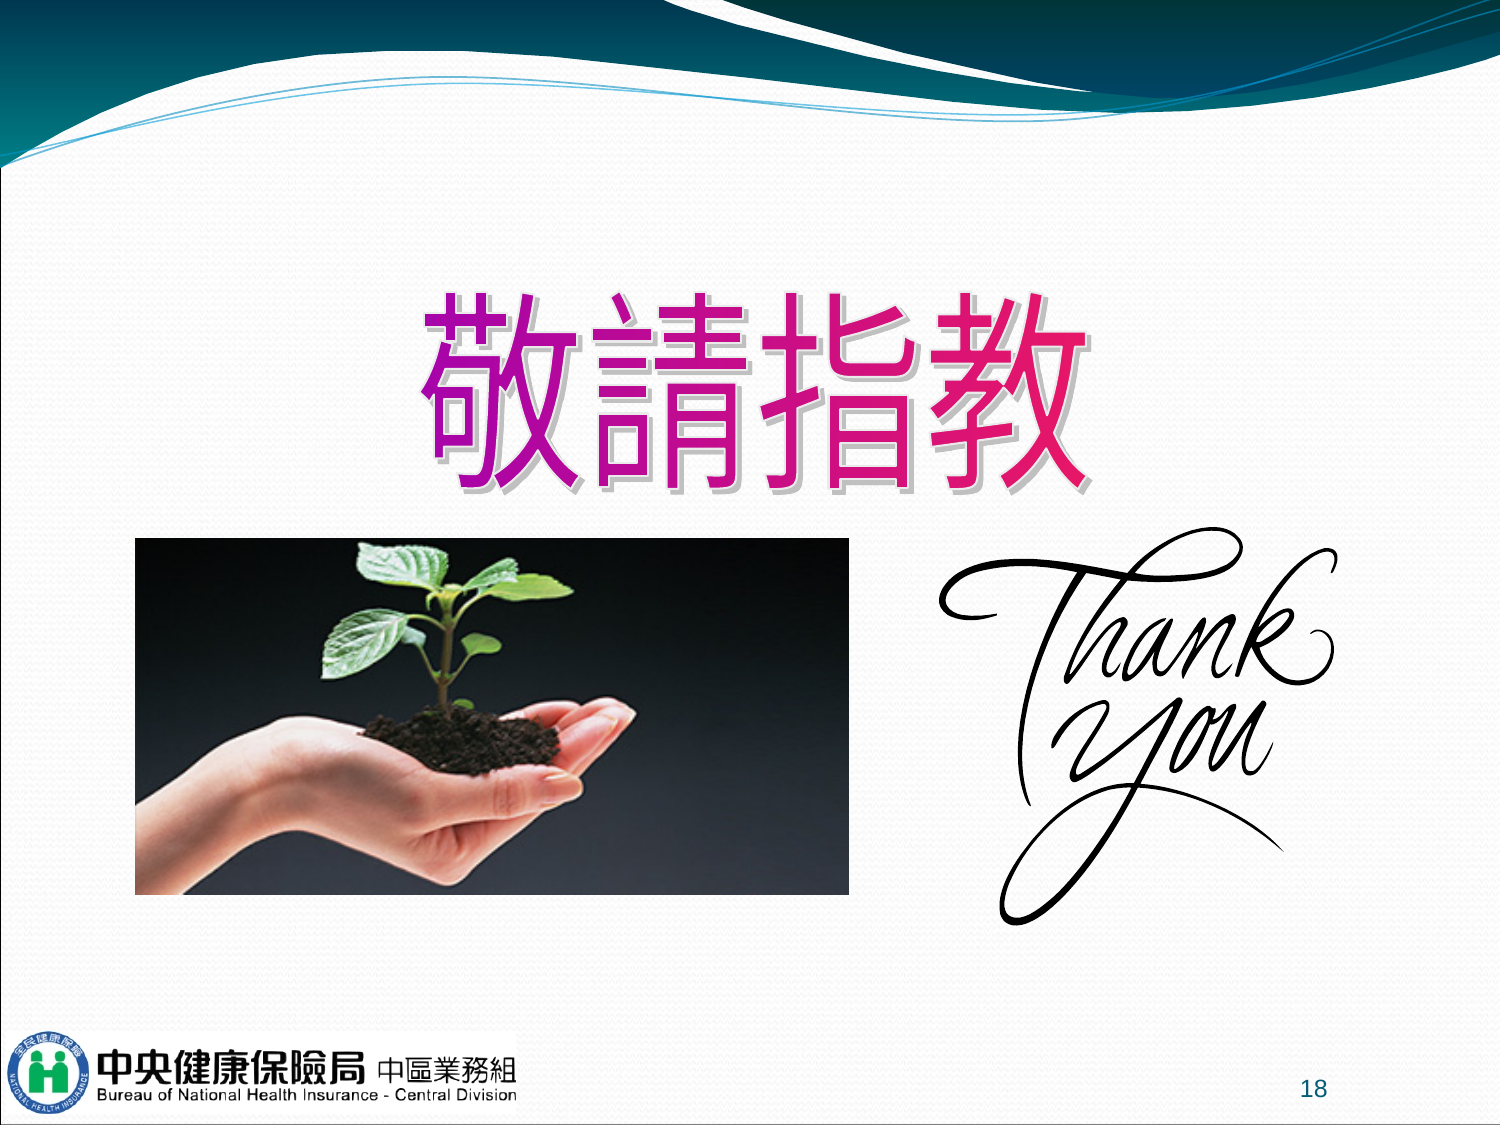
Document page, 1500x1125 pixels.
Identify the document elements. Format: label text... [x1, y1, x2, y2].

text_box 敬請指教 [598, 356, 647, 370]
text_box 敬請指教 [610, 290, 633, 327]
picture [135, 538, 849, 896]
text_box 敬請指教 [598, 413, 648, 487]
text_box 敬請指教 [759, 291, 820, 490]
text_box 敬請指教 [928, 291, 1088, 490]
text_box 敬請指教 [419, 291, 580, 490]
text_box 敬請指教 [666, 382, 737, 489]
text_box 敬請指教 [598, 384, 647, 398]
text_box [1299, 1042, 1426, 1103]
text_box 敬請指教 [828, 292, 916, 378]
text_box 敬請指教 [591, 328, 653, 342]
picture [939, 527, 1338, 926]
text_box 敬請指教 [653, 291, 747, 370]
text_box 敬請指教 [828, 395, 909, 490]
